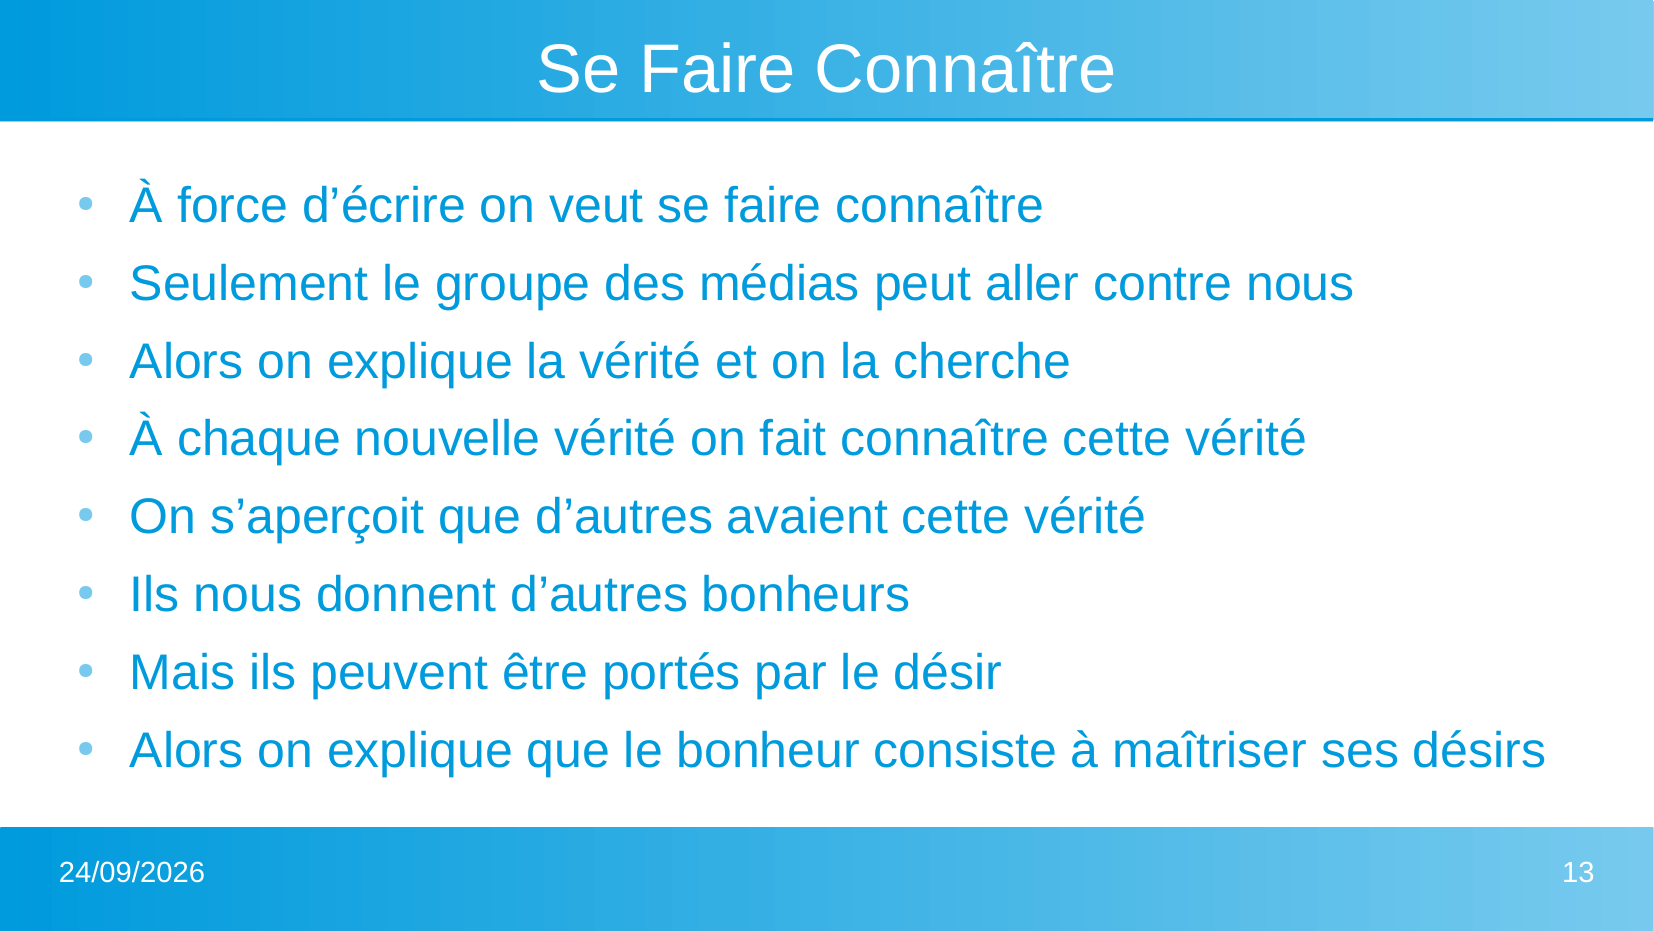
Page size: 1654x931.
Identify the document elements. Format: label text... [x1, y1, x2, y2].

title Se Faire Connaître [59, 29, 1595, 108]
list À force d’écrire on veut se faire connaître Seulement le groupe des médias peut aller contre nous Alors on explique la vérité et on la cherche À chaque nouvelle vérité on fait connaître cette vérité On s’aperçoit que d’autres avaient cette vérité Ils nous donnent d’autres bonheurs Mais ils peuvent être portés par le désir Alors on explique que le bonheur consiste à maîtriser ses désirs [59, 177, 1595, 768]
